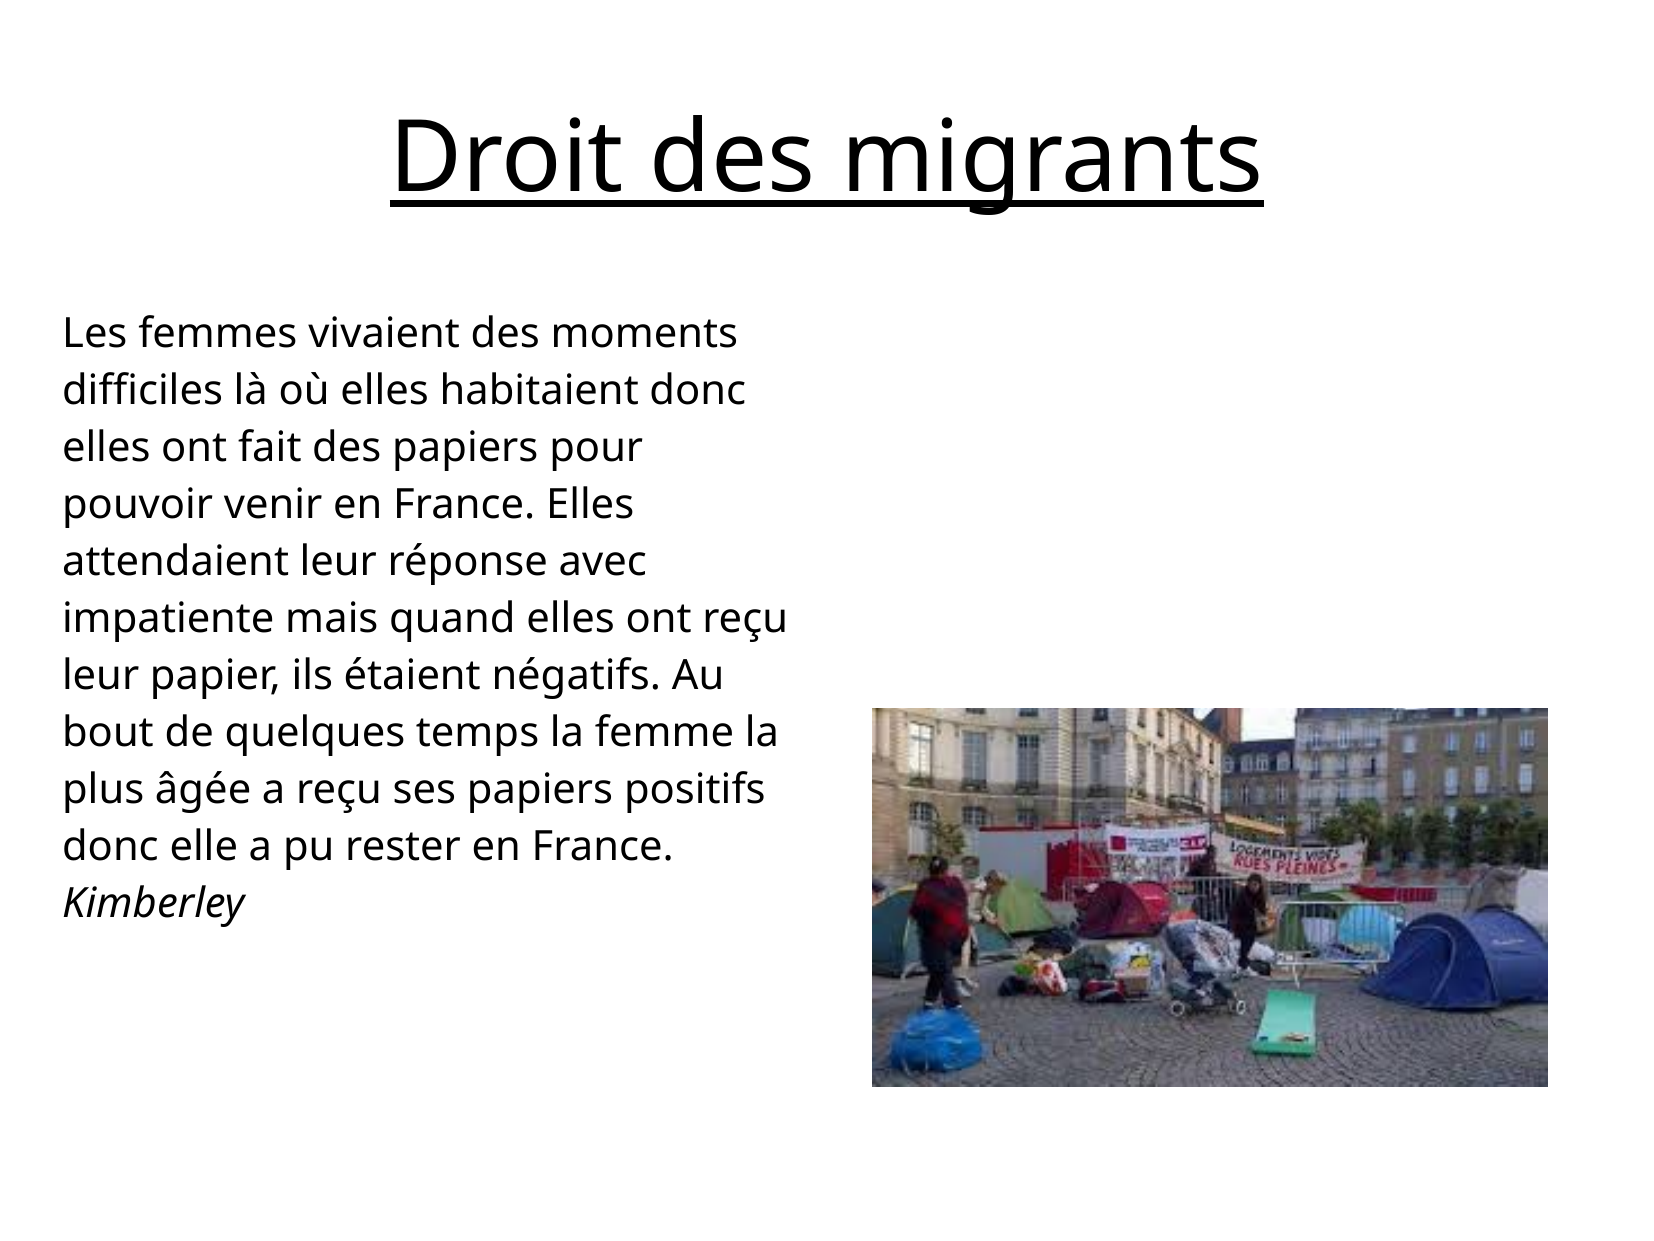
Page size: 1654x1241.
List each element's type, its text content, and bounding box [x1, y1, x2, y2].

picture [872, 708, 1548, 1087]
title Droit des migrants [82, 49, 1571, 257]
text_box Les femmes vivaient des moments difficiles là où elles habitaient donc elles ont fait des papiers pour pouvoir venir en France. Elles attendaient leur réponse avec impatiente mais quand elles ont reçu leur papier, ils étaient négatifs. Au bout de quelques temps la femme la plus âgée a reçu ses papiers positifs donc elle a pu rester en France. Kimberley [47, 295, 815, 891]
